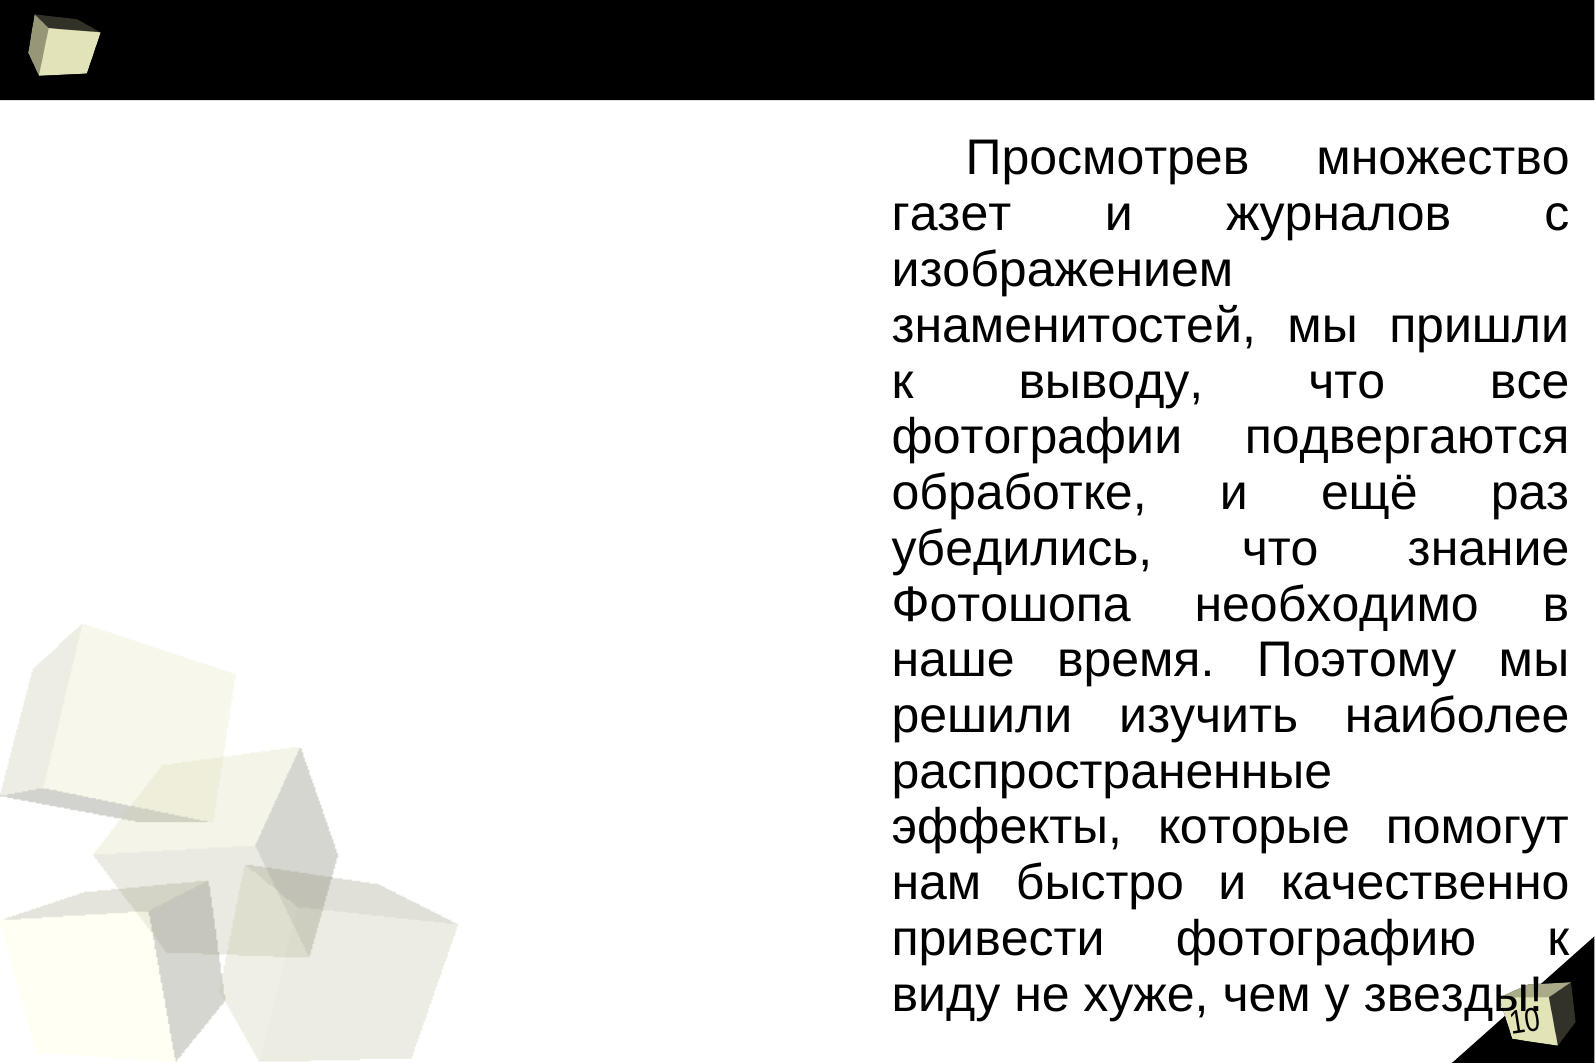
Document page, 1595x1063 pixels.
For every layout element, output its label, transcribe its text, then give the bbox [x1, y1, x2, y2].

subtitle Просмотрев множество газет и журналов с изображением знаменитостей, мы пришли к выводу, что все фотографии подвергаются обработке, и ещё раз убедились, что знание Фотошопа необходимо в наше время. Поэтому мы решили изучить наиболее распространенные эффекты, которые помогут нам быстро и качественно привести фотографию к виду не хуже, чем у звезды! [856, 118, 1570, 1034]
picture [0, 115, 827, 1063]
